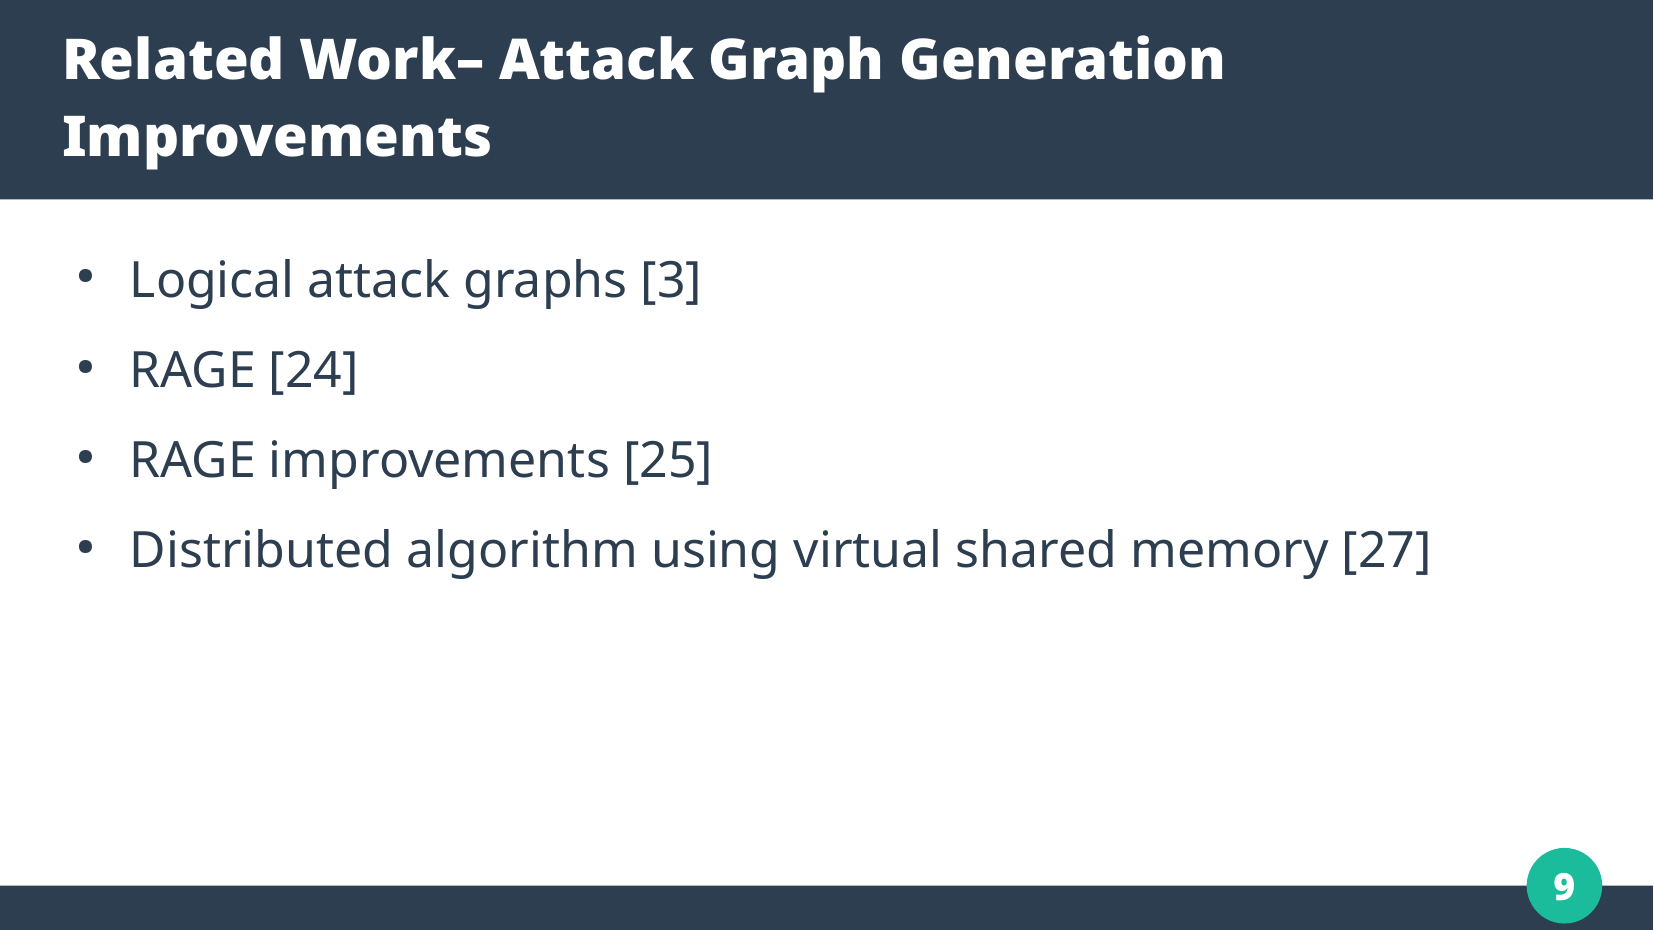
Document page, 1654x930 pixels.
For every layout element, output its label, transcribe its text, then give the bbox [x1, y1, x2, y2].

list Logical attack graphs [3] RAGE [24] RAGE improvements [25] Distributed algorithm using virtual shared memory [27] [58, 243, 1594, 864]
title Related Work– Attack Graph Generation Improvements [62, 36, 1653, 155]
